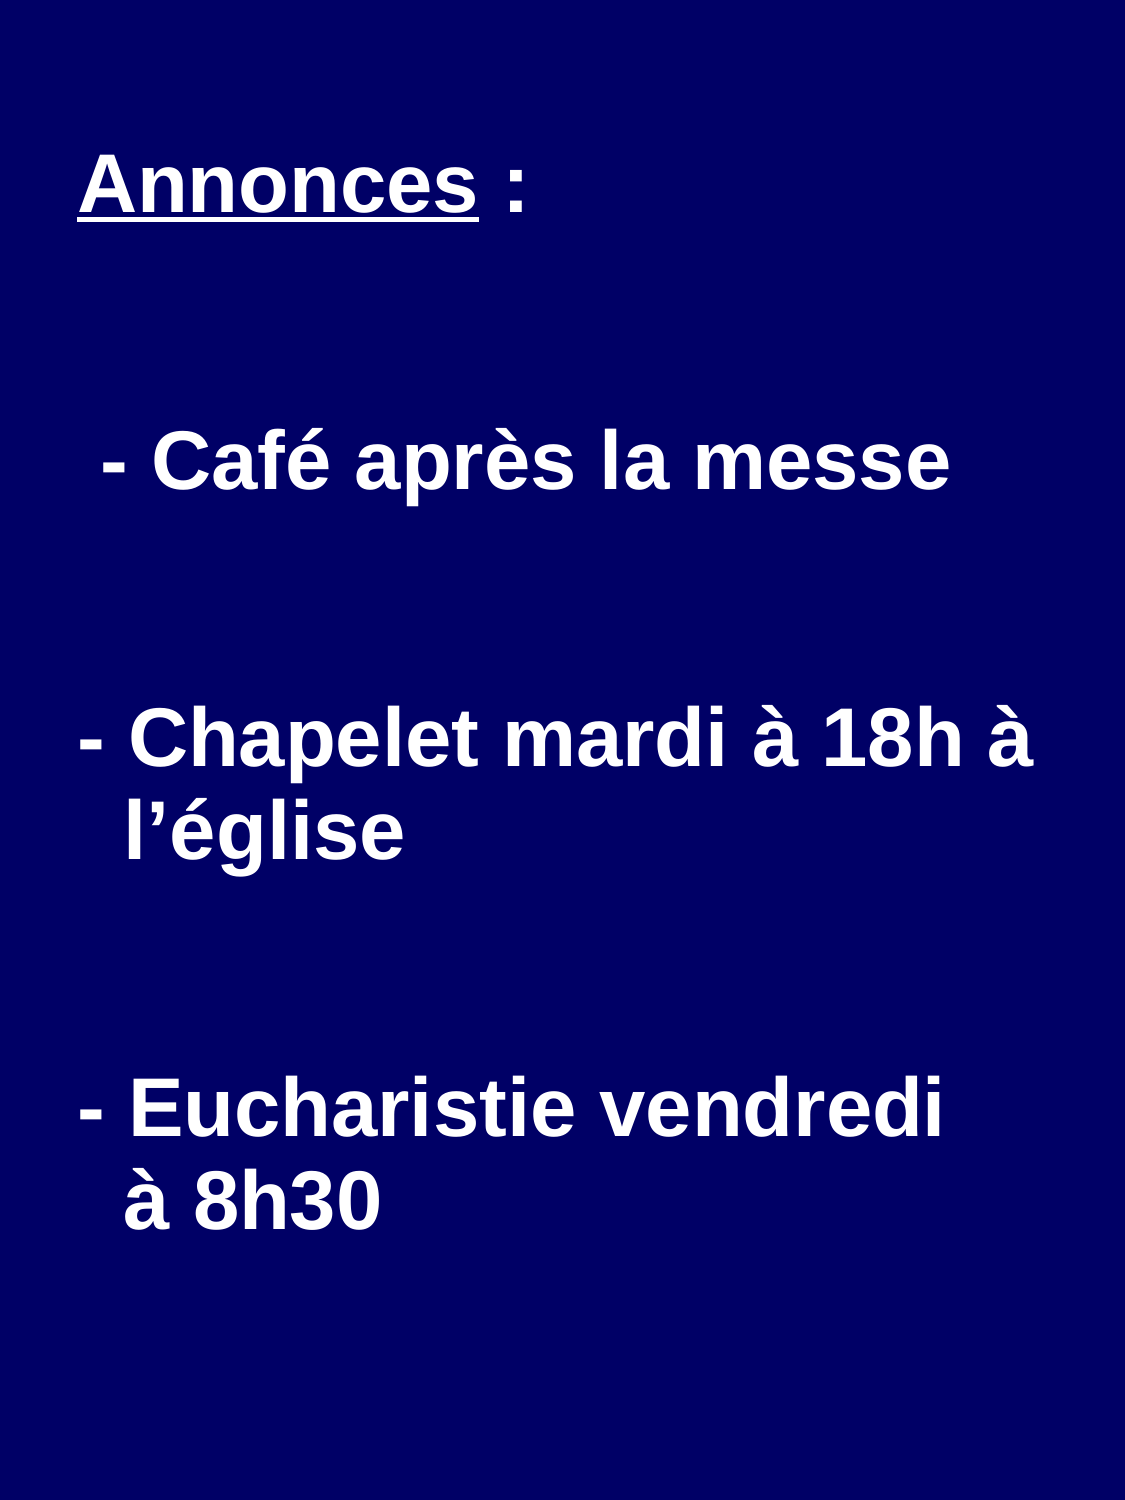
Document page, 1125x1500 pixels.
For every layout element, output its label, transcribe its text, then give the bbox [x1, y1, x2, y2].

text_box Annonces : - Café après la messe - Chapelet mardi à 18h à l’église - Eucharistie vendredi à 8h30 [62, 129, 1060, 1255]
